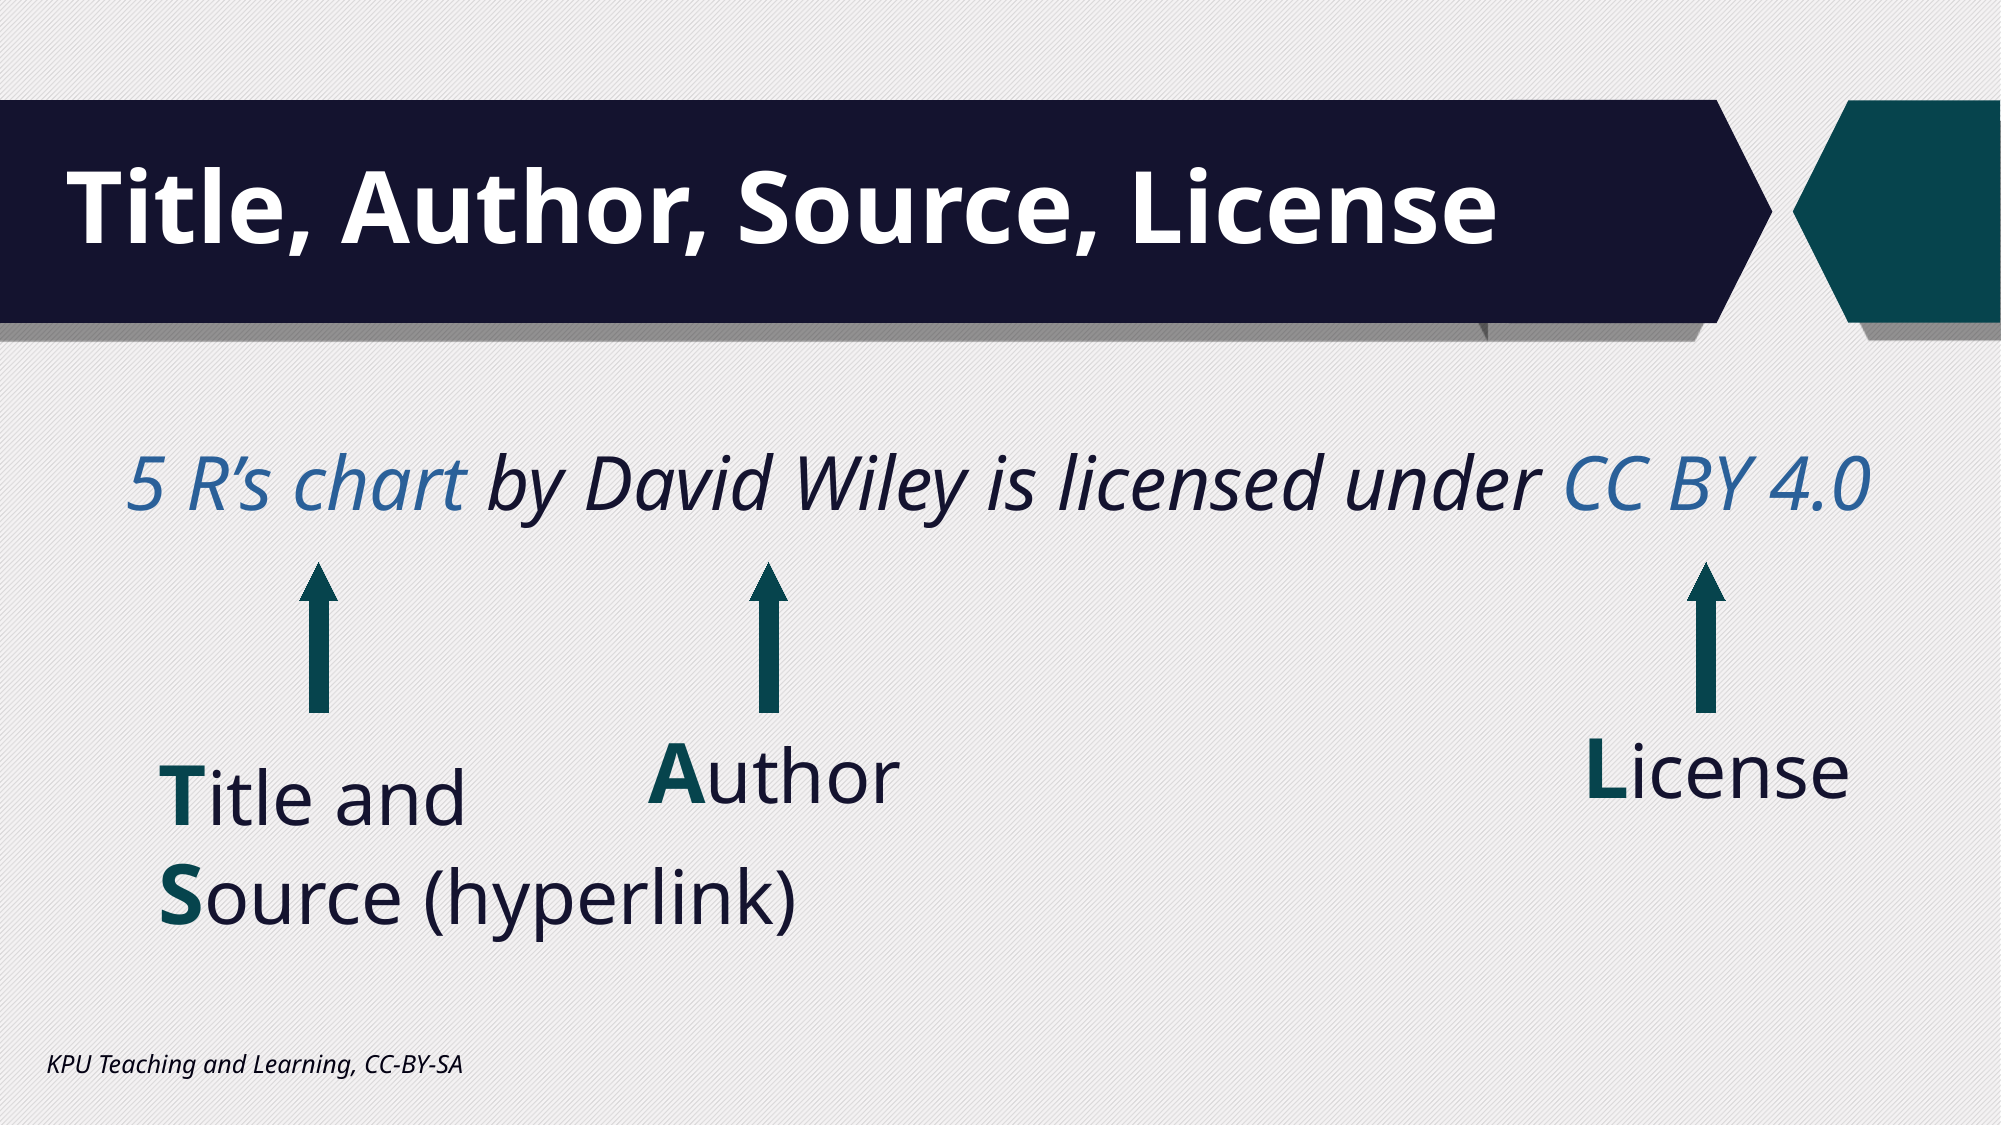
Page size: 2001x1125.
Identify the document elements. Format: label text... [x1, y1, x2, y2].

text_box Author [618, 712, 932, 829]
text_box [299, 562, 338, 713]
text_box License [1549, 707, 1885, 824]
text_box [1687, 562, 1726, 713]
text_box Title and Source (hyperlink) [143, 734, 912, 952]
text_box [749, 562, 788, 713]
title Title, Author, Source, License [50, 122, 1689, 300]
text_box KPU Teaching and Learning, CC-BY-SA [31, 1033, 1159, 1094]
text_box 5 R’s chart by David Wiley is licensed under CC BY 4.0 [85, 428, 1913, 546]
